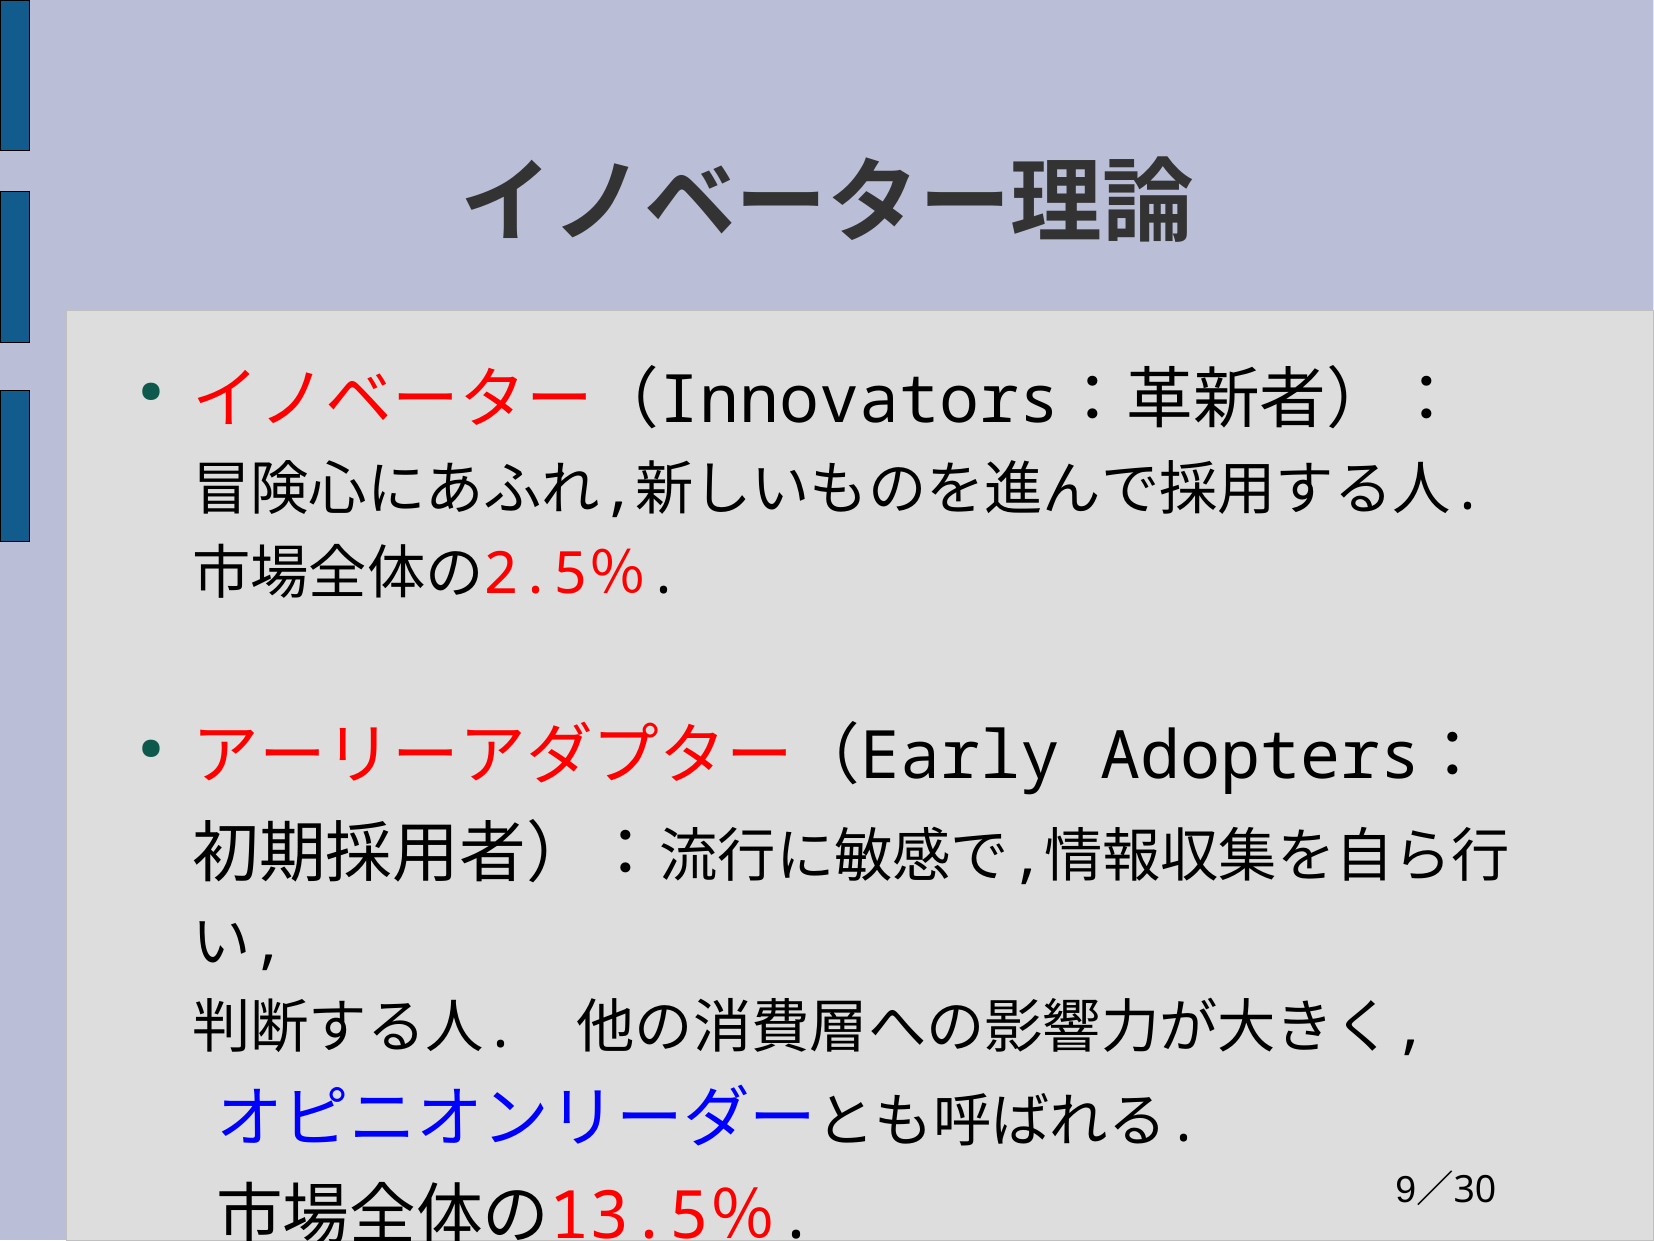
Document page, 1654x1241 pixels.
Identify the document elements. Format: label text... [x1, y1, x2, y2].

list イノベーター（Innovators：革新者）： 冒険心にあふれ,新しいものを進んで採用する人. 市場全体の2.5％. アーリーアダプター（Early Adopters：初期採用者）：流行に敏感で,情報収集を自ら行い, 判断する人. 他の消費層への影響力が大きく, オピニオンリーダーとも呼ばれる. 市場全体の13.5％. [121, 344, 1534, 1188]
title イノベーター理論 [121, 91, 1534, 299]
